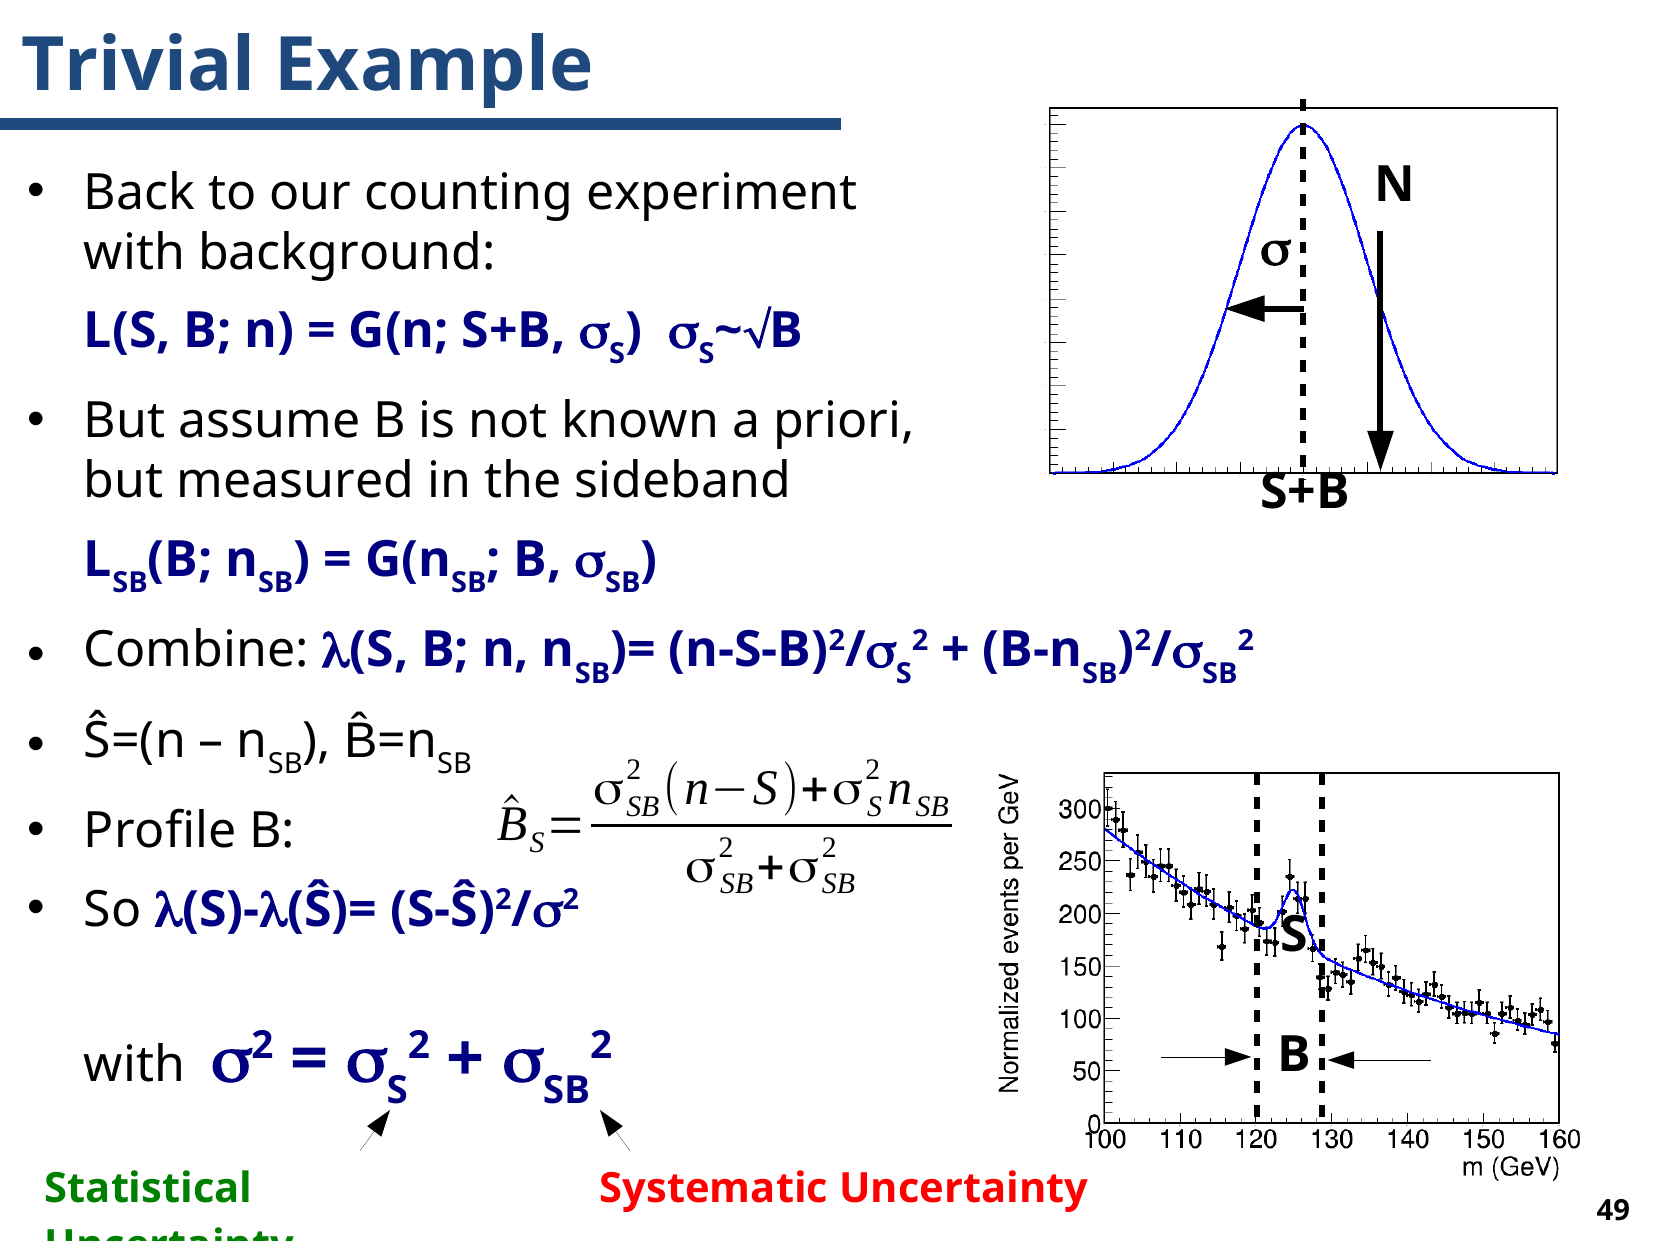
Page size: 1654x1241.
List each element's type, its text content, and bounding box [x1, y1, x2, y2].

text_box N [1359, 140, 1465, 233]
text_box S+B [1245, 447, 1396, 541]
text_box Statistical Uncertainty [30, 1150, 496, 1231]
picture [1020, 99, 1581, 486]
list Back to our counting experiment with background: L(S, B; n) = G(n; S+B, sS) sS~ÖB But assume B is not known a priori, but measured in the sideband LSB(B; nSB) = G(nSB; B, sSB) Combine: l(S, B; n, nSB)= (n-S-B)2/sS2 + (B-nSB)2/sSB2 Ŝ=(n – nSB), B̂=nSB Profile B: So l(S)-l(Ŝ)= (S-Ŝ)2/s2 with s2 = sS2 + sSB2 [12, 151, 1640, 1241]
title Trivial Example [6, 7, 1606, 113]
text_box S [1266, 890, 1322, 983]
text_box B [1263, 1010, 1322, 1103]
text_box Systematic Uncertainty [585, 1150, 1126, 1231]
text_box s [1245, 222, 1351, 315]
picture [974, 726, 1624, 1193]
chart [488, 752, 961, 901]
